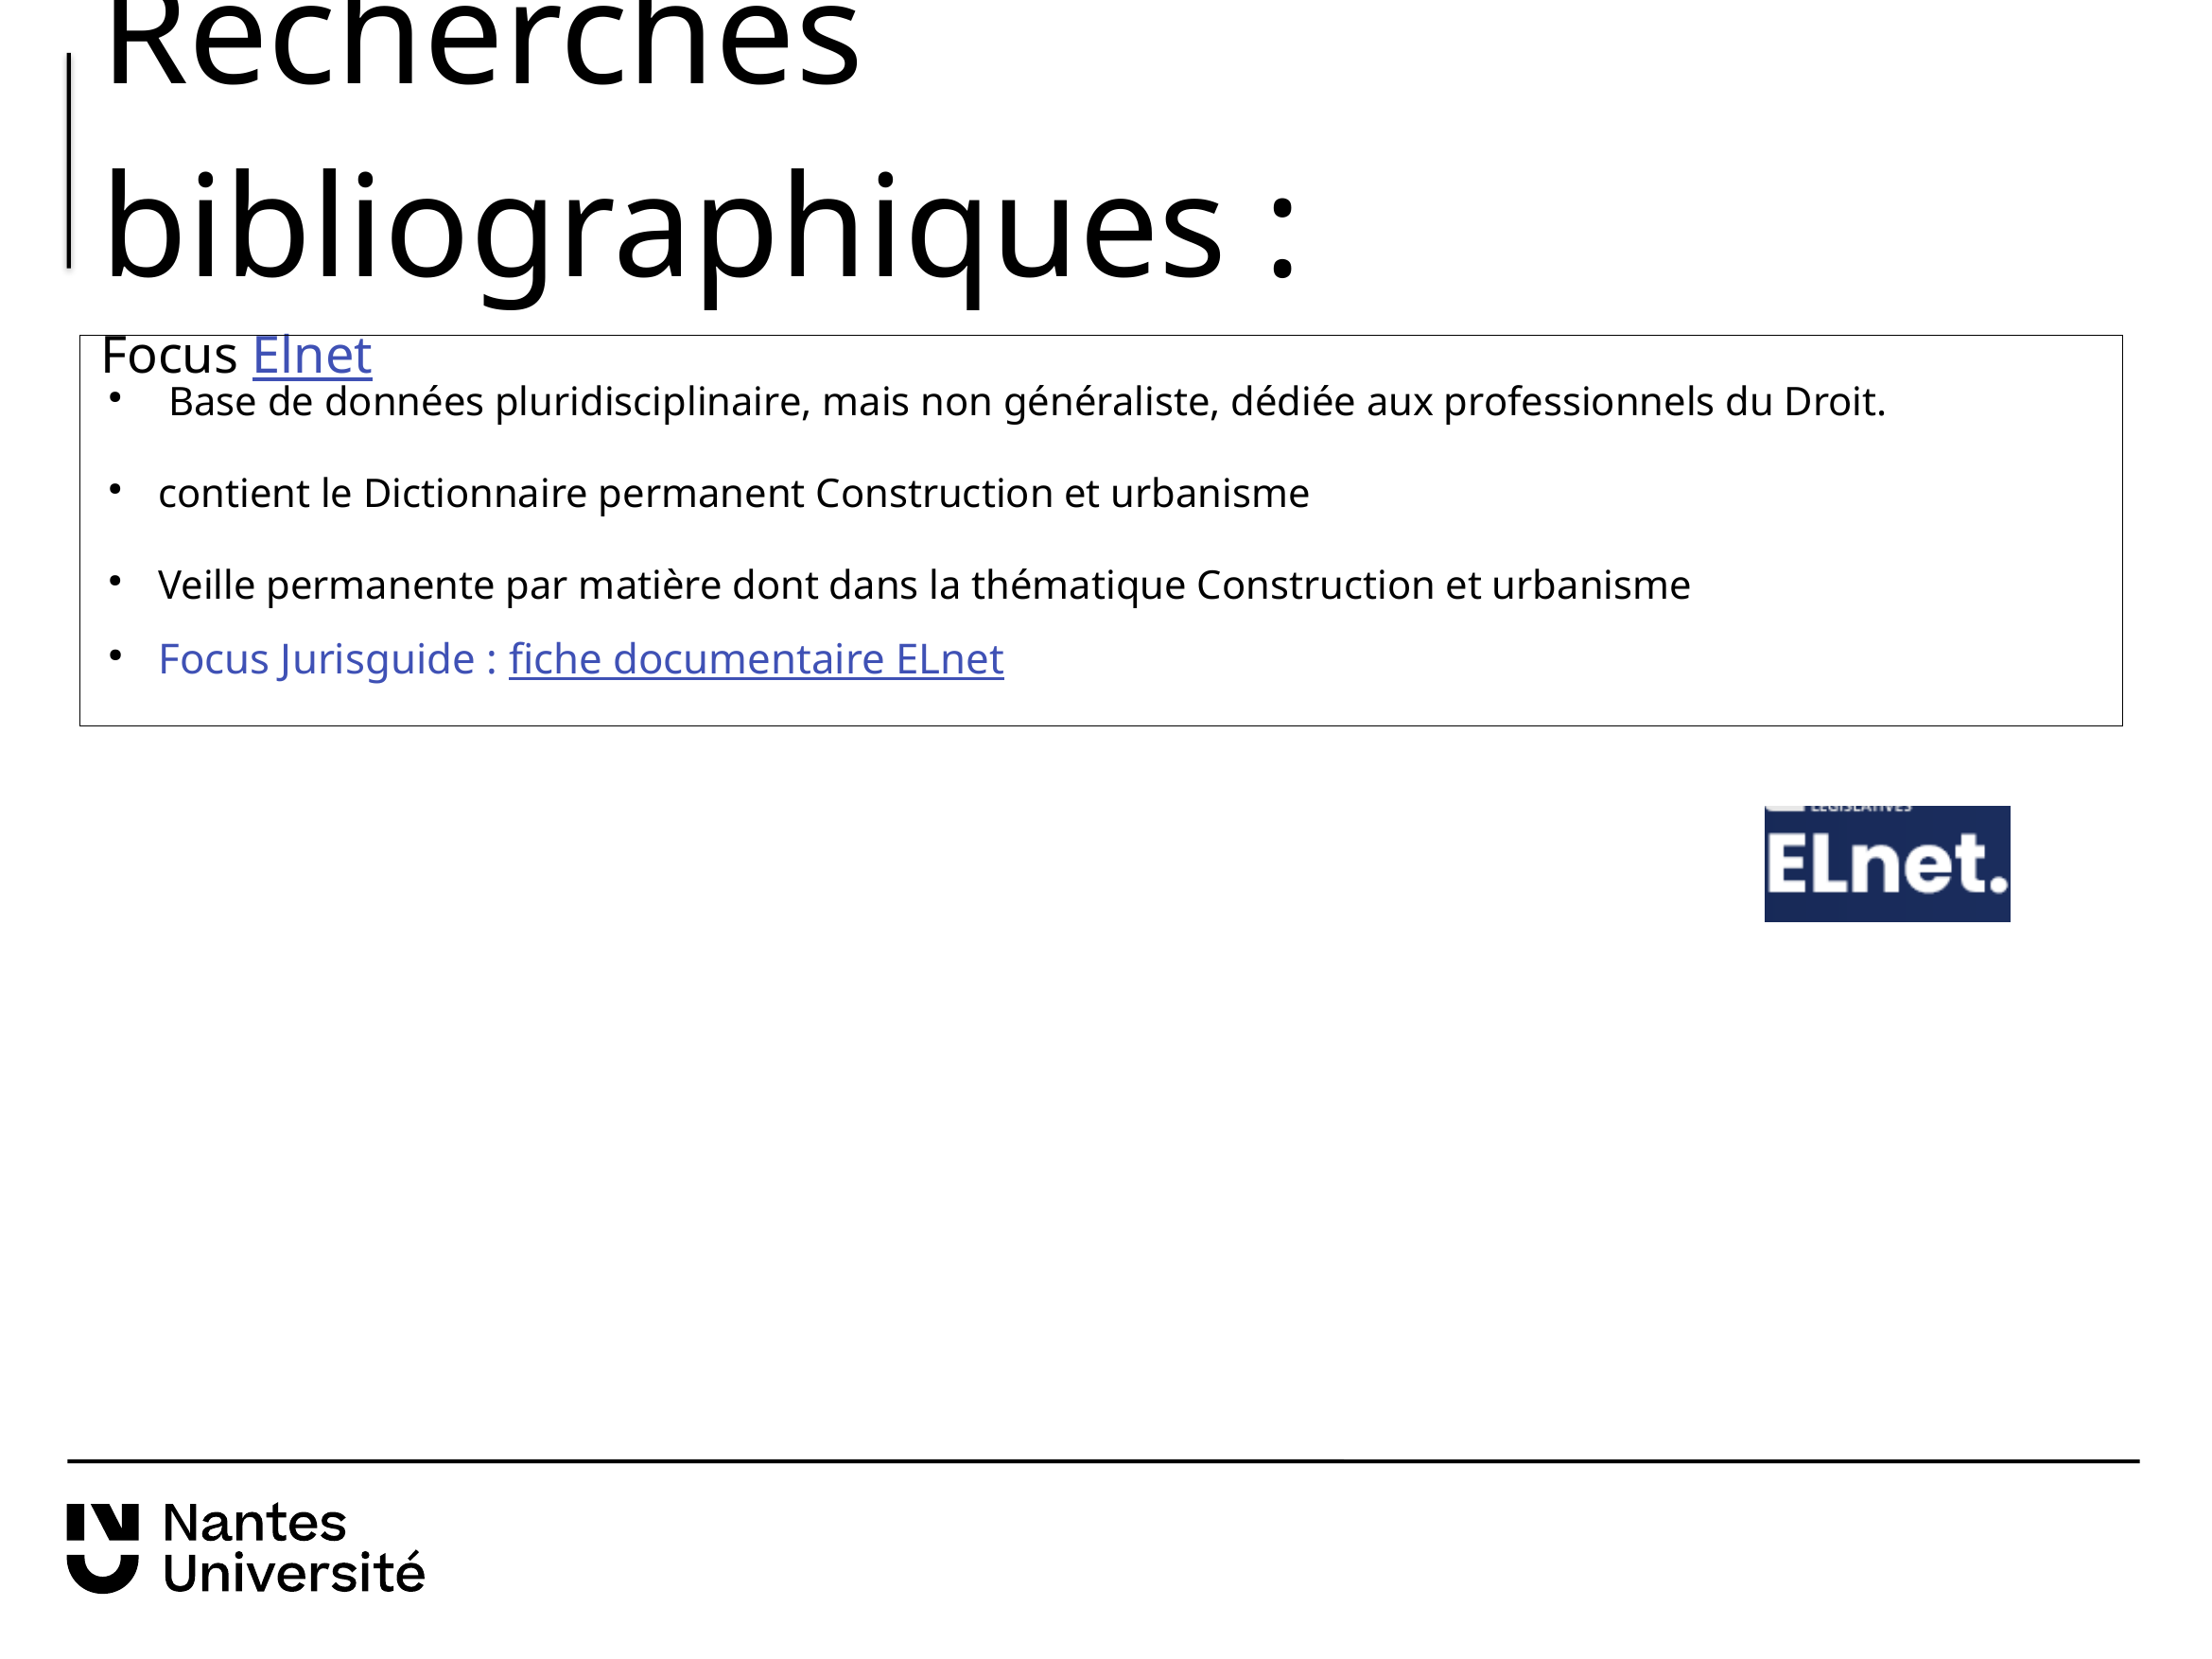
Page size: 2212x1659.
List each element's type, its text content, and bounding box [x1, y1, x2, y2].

list Base de données pluridisciplinaire, mais non généraliste, dédiée aux professionnels du Droit. contient le Dictionnaire permanent Construction et urbanisme Veille permanente par matière dont dans la thématique Construction et urbanisme Focus Jurisguide : fiche documentaire ELnet [79, 335, 2123, 726]
title Recherches bibliographiques : Focus Elnet [100, 0, 2023, 335]
picture [1765, 806, 2011, 922]
